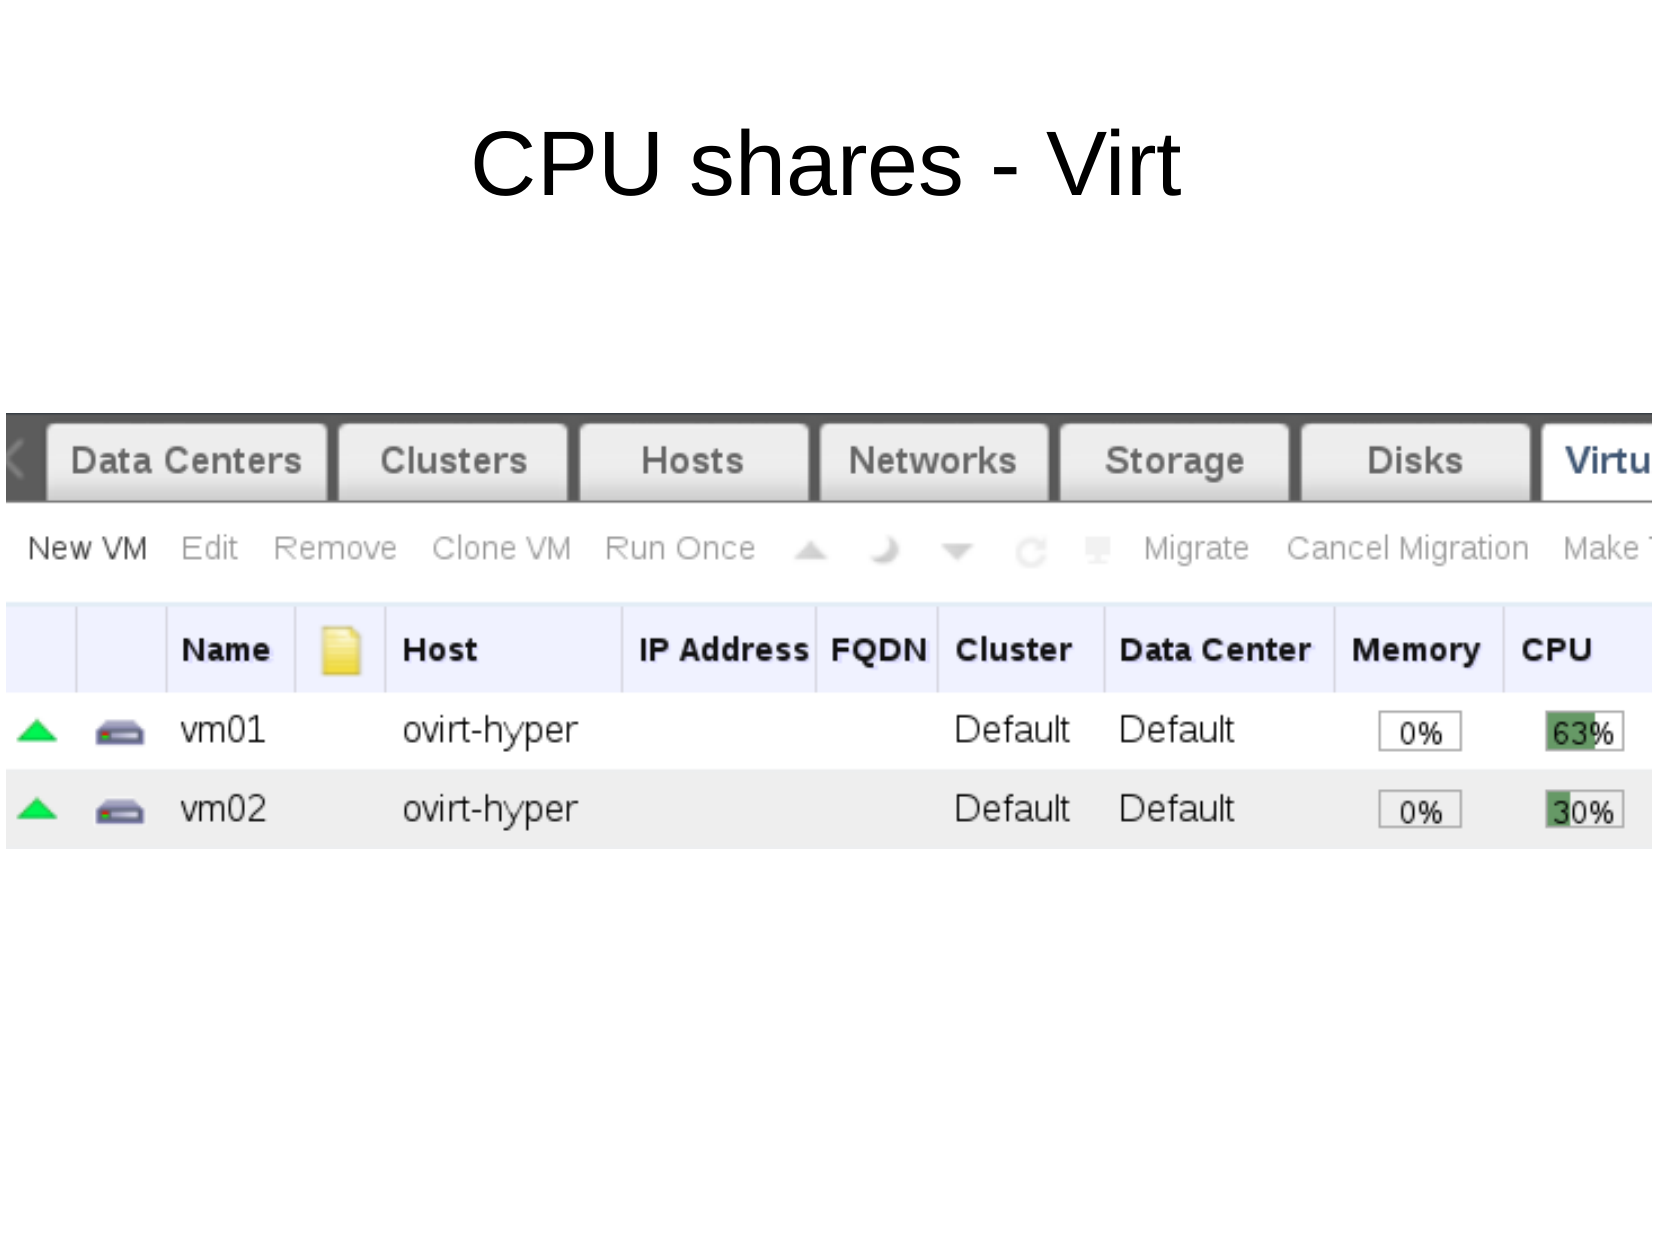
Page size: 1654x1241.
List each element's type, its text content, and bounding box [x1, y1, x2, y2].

title CPU shares - Virt [82, 87, 1571, 239]
picture [6, 413, 1652, 849]
